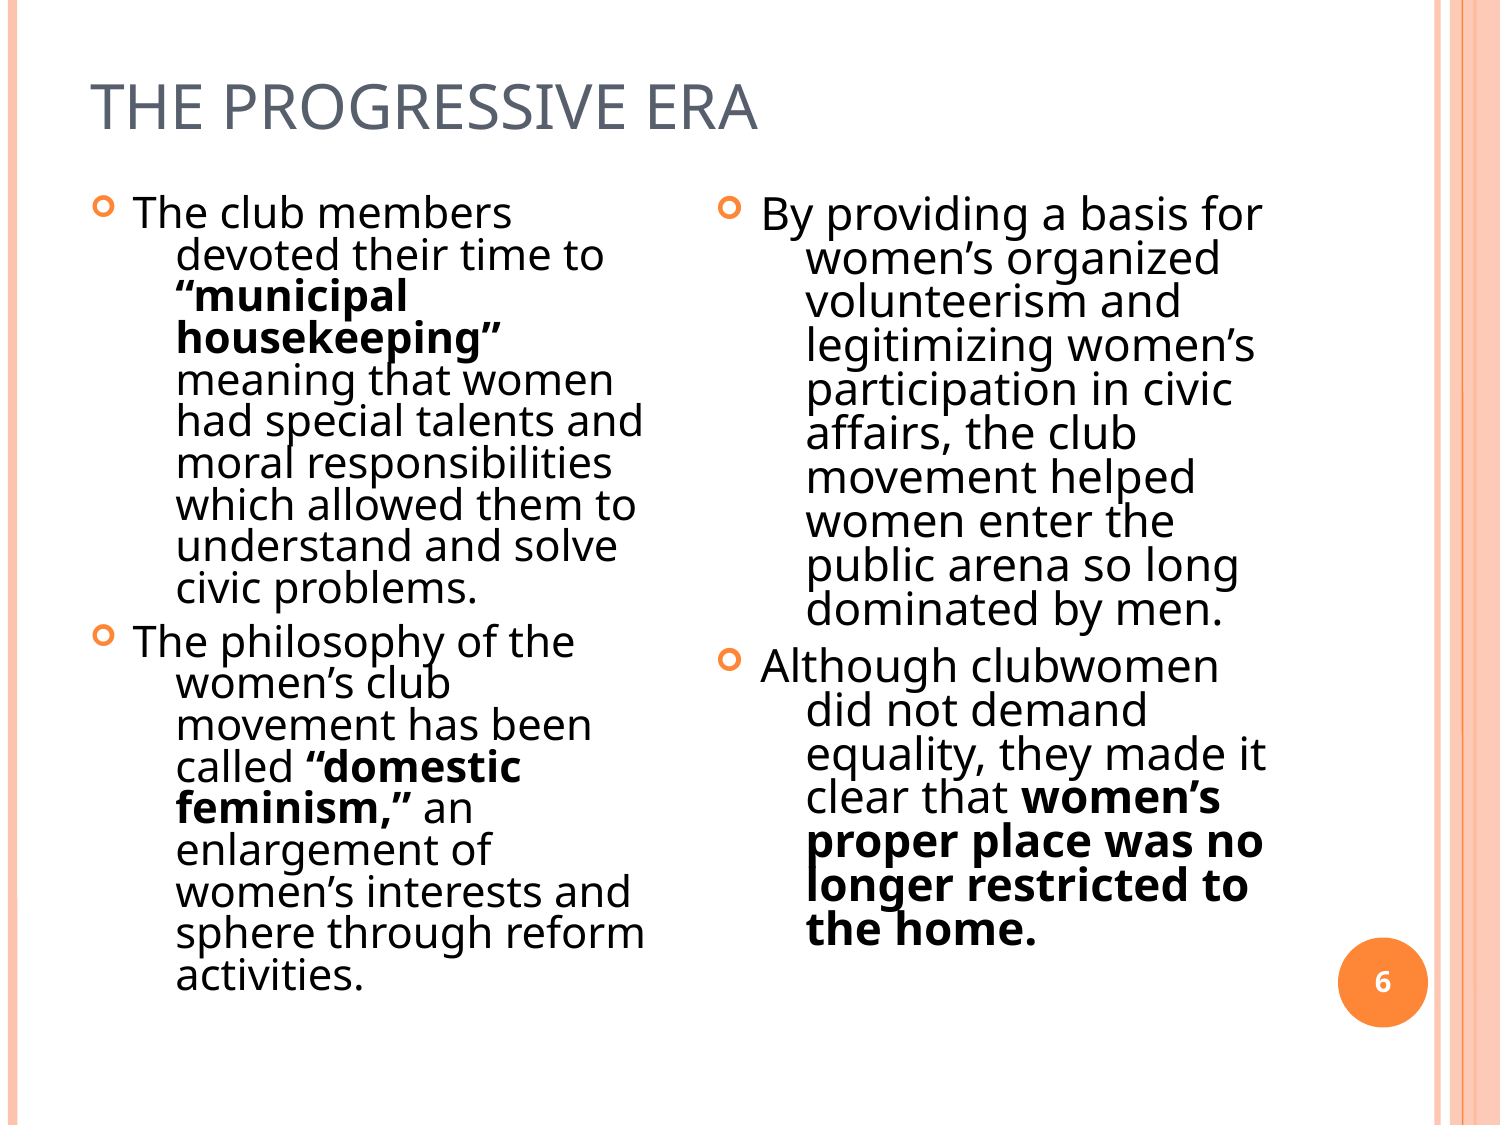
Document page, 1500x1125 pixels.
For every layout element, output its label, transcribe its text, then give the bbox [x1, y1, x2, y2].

list The club members devoted their time to “municipal housekeeping” meaning that women had special talents and moral responsibilities which allowed them to understand and solve civic problems. The philosophy of the women’s club movement has been called “domestic feminism,” an enlargement of women’s interests and sphere through reform activities. [75, 187, 676, 1013]
title The Progressive Era [75, 45, 1300, 150]
list By providing a basis for women’s organized volunteerism and legitimizing women’s participation in civic affairs, the club movement helped women enter the public arena so long dominated by men. Although clubwomen did not demand equality, they made it clear that women’s proper place was no longer restricted to the home. [700, 187, 1301, 1013]
text_box 6 [1333, 940, 1434, 1027]
